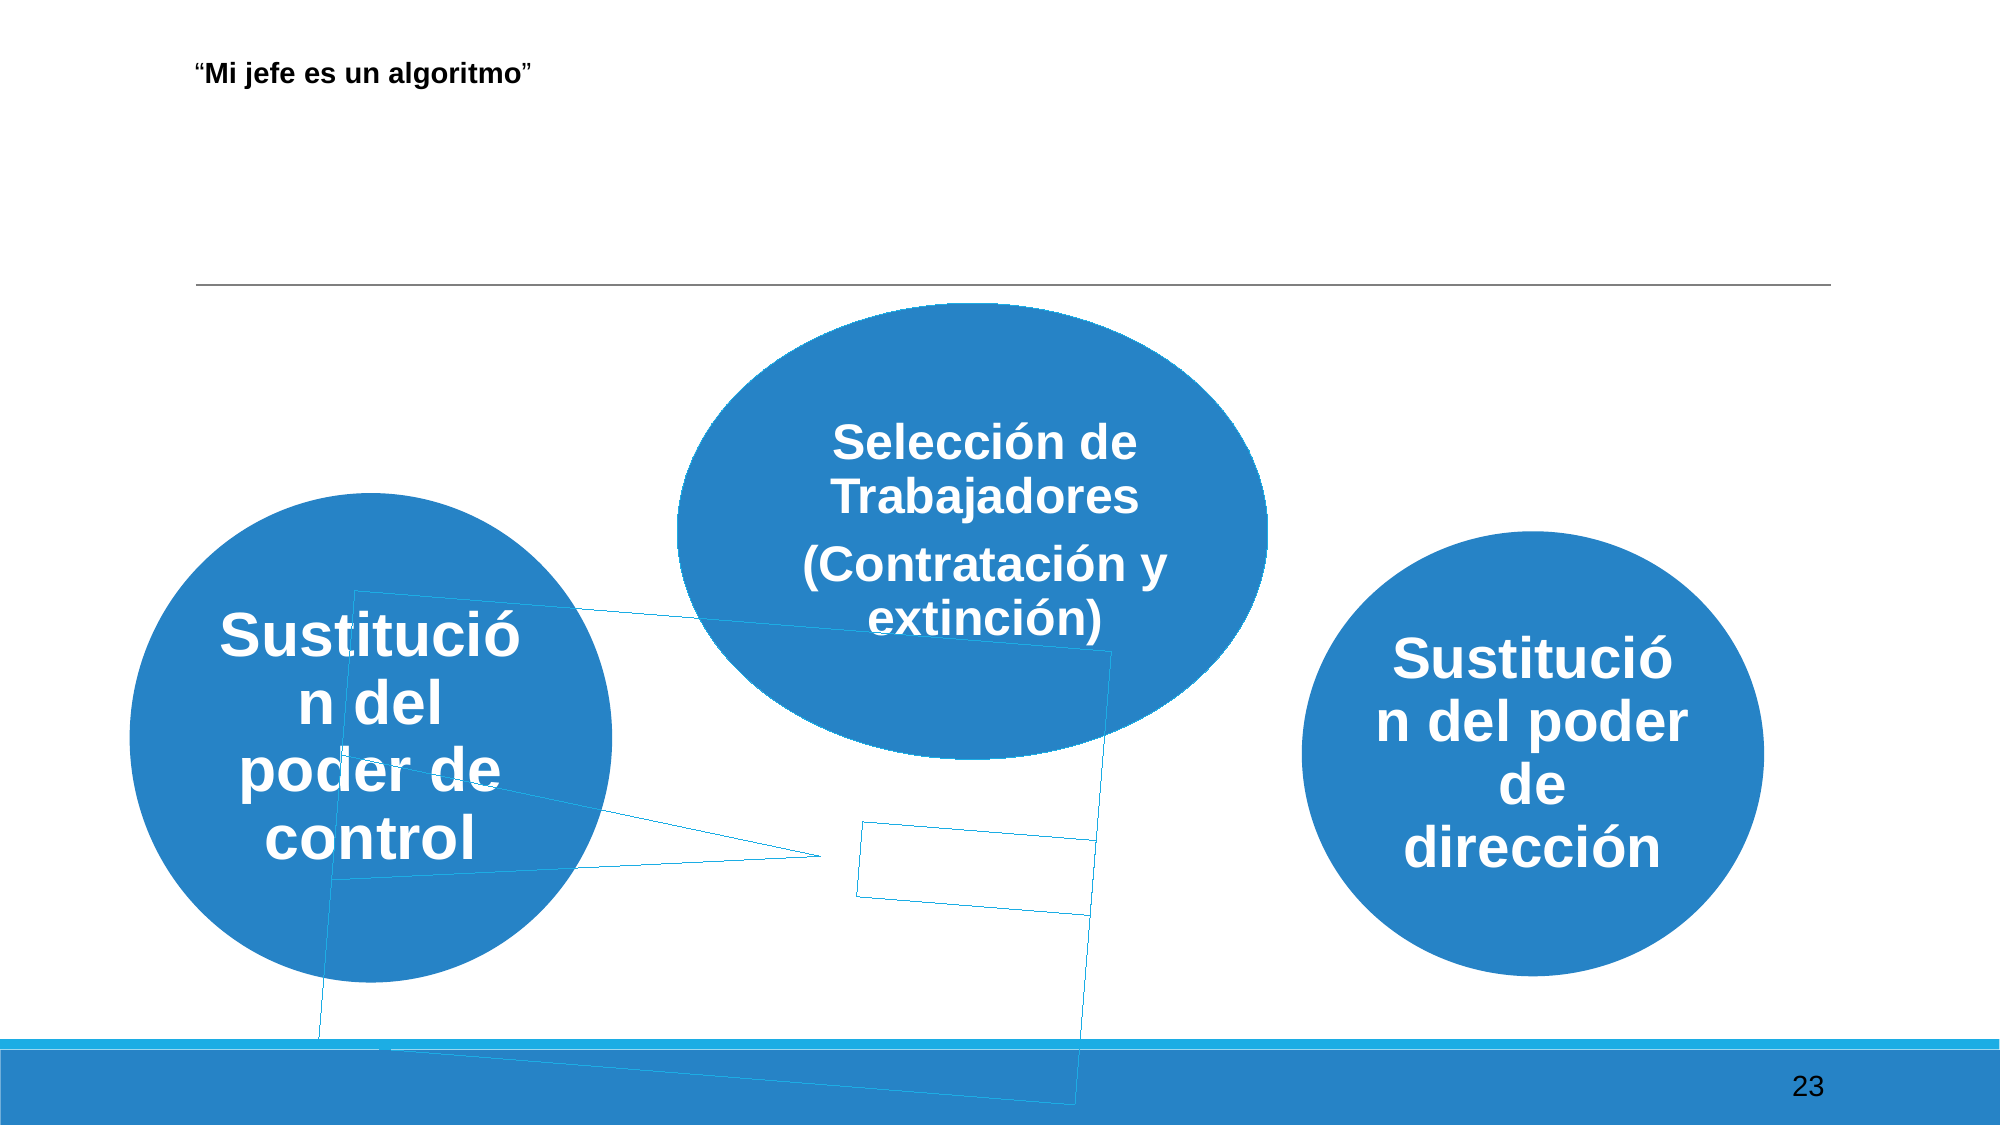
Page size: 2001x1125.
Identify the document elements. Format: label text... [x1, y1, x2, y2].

slide_number <número> [1624, 1059, 1840, 1120]
text_box [1370, 912, 1696, 977]
title “Mi jefe es un algoritmo” [180, 47, 1830, 285]
text_box [1301, 531, 1696, 911]
text_box [677, 385, 745, 677]
text_box [1226, 414, 1268, 649]
text_box Sustitución del poder de dirección [1369, 596, 1697, 912]
text_box [201, 493, 541, 564]
text_box [1697, 596, 1765, 911]
text_box Sustitución del poder de control [200, 564, 542, 911]
text_box [764, 693, 1181, 760]
text_box [763, 303, 1182, 370]
text_box Selección de Trabajadores (Contratación y extinción) [745, 370, 1226, 693]
text_box [129, 565, 613, 983]
